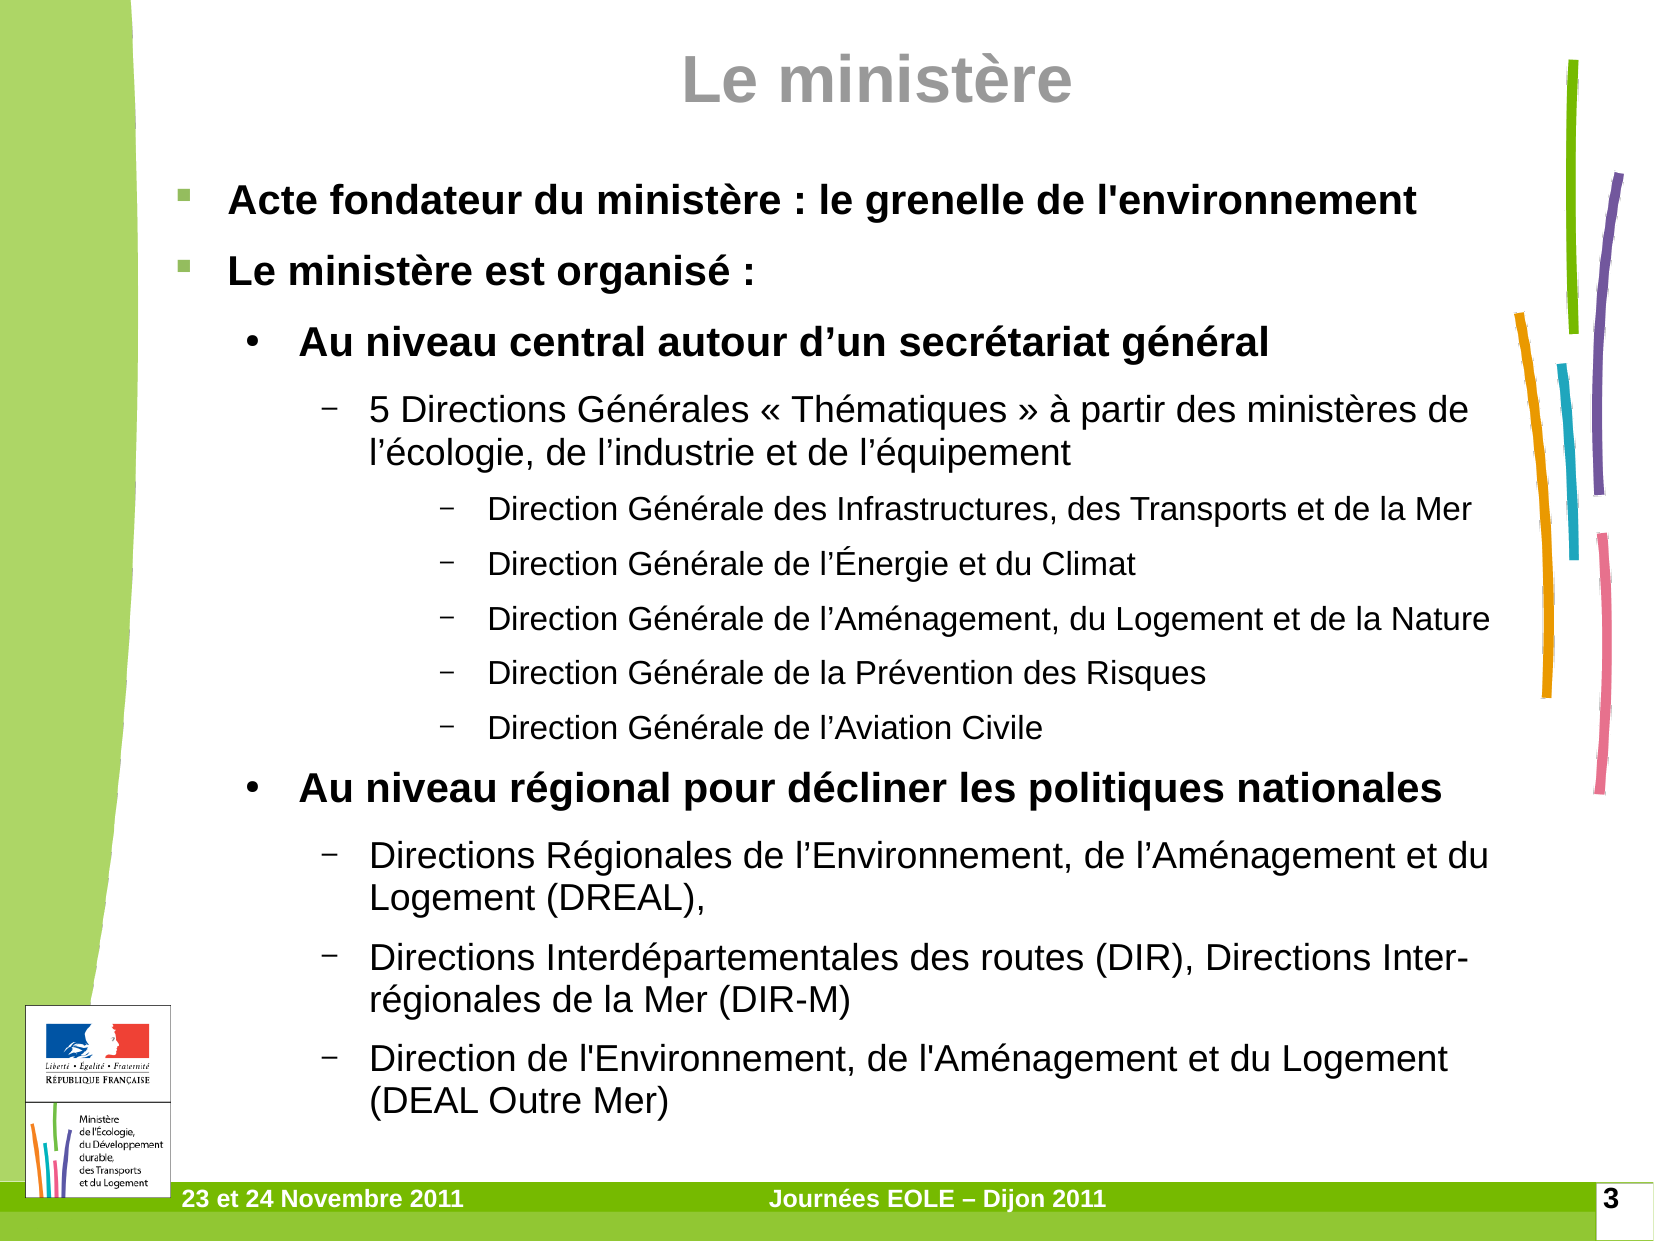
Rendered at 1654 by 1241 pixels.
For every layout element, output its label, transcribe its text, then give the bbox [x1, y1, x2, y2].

picture [0, 0, 1654, 1241]
title Le ministère [133, 0, 1622, 159]
list Acte fondateur du ministère : le grenelle de l'environnement Le ministère est organisé : Au niveau central autour d’un secrétariat général 5 Directions Générales « Thématiques » à partir des ministères de l’écologie, de l’industrie et de l’équipement Direction Générale des Infrastructures, des Transports et de la Mer Direction Générale de l’Énergie et du Climat Direction Générale de l’Aménagement, du Logement et de la Nature Direction Générale de la Prévention des Risques Direction Générale de l’Aviation Civile Au niveau régional pour décliner les politiques nationales Directions Régionales de l’Environnement, de l’Aménagement et du Logement (DREAL), Directions Interdépartementales des routes (DIR), Directions Inter-régionales de la Mer (DIR-M) Direction de l'Environnement, de l'Aménagement et du Logement (DEAL Outre Mer) [156, 176, 1547, 1163]
